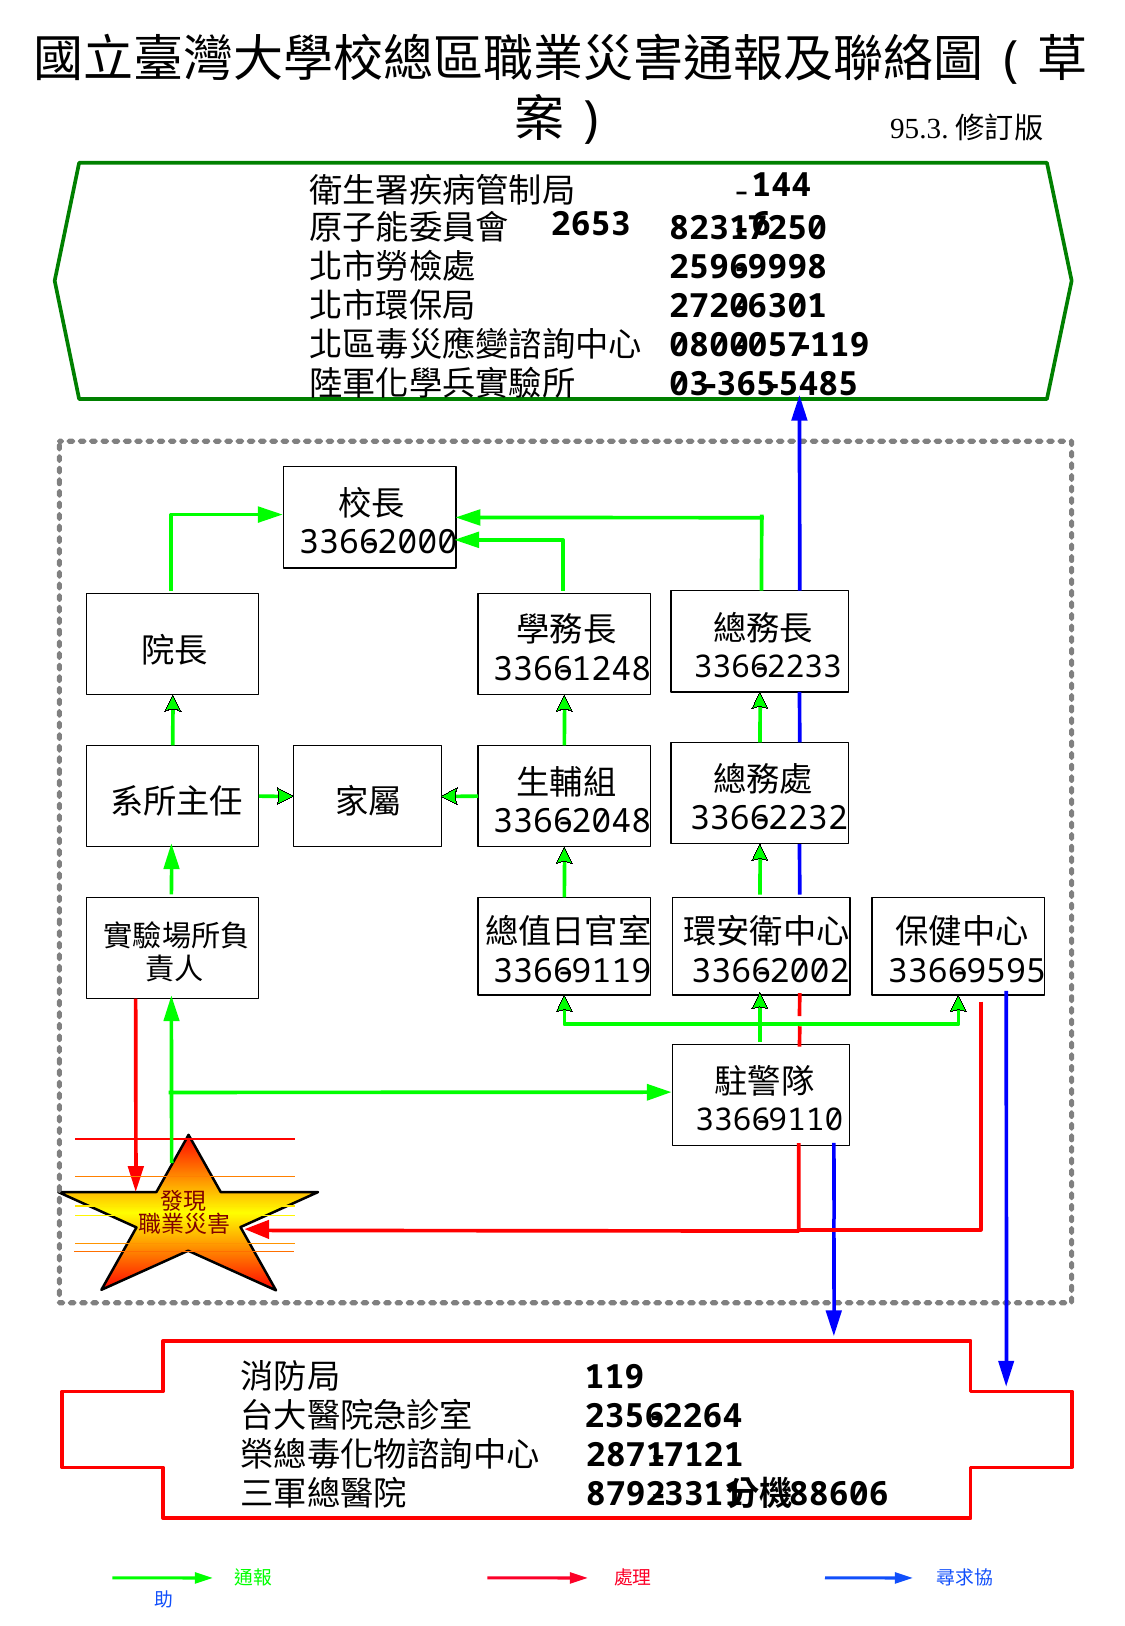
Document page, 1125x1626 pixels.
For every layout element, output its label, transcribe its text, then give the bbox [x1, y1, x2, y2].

text_box [57, 1161, 62, 1170]
text_box [1012, 439, 1021, 444]
text_box [303, 439, 312, 444]
text_box 2720 [669, 284, 732, 323]
text_box [57, 1242, 62, 1251]
text_box 職業災害 [139, 1209, 231, 1237]
text_box [800, 1300, 808, 1305]
text_box [57, 906, 62, 915]
text_box [57, 686, 62, 695]
text_box 三軍總醫院 [241, 1472, 407, 1512]
text_box [136, 1300, 144, 1305]
text_box [89, 439, 98, 444]
text_box 通報 處理 尋求協助 [140, 1558, 1015, 1618]
text_box [57, 1091, 62, 1100]
text_box [673, 1045, 849, 1145]
text_box [158, 1300, 167, 1305]
text_box [1069, 890, 1074, 899]
text_box [57, 1045, 62, 1054]
text_box [87, 594, 258, 712]
text_box 2000 [444, 536, 452, 551]
text_box [57, 651, 62, 660]
text_box [935, 1300, 943, 1305]
text_box 院長 [141, 629, 208, 669]
text_box [277, 746, 458, 846]
text_box [791, 395, 808, 421]
text_box [57, 848, 62, 857]
text_box [102, 1300, 110, 1305]
text_box [57, 1173, 62, 1181]
text_box 台大醫院急診室 [241, 1394, 474, 1433]
text_box [257, 506, 283, 523]
text_box [1069, 1203, 1074, 1212]
text_box [1069, 1122, 1074, 1131]
text_box [1036, 1300, 1045, 1305]
text_box [1069, 774, 1074, 783]
text_box 陸軍化學兵實驗所 [310, 362, 576, 402]
text_box [597, 1300, 606, 1305]
text_box [57, 663, 62, 671]
text_box [292, 439, 300, 444]
text_box [57, 1288, 62, 1297]
text_box [969, 1300, 977, 1305]
text_box [1069, 1191, 1074, 1200]
text_box [653, 1300, 662, 1305]
text_box 學務長 [517, 609, 617, 648]
text_box [304, 1300, 313, 1305]
text_box [586, 1300, 594, 1305]
text_box 2048 [572, 799, 652, 839]
text_box [57, 698, 62, 706]
text_box - [648, 1472, 664, 1512]
text_box [866, 439, 875, 444]
text_box 3366 [690, 796, 753, 836]
text_box [57, 593, 62, 602]
text_box [338, 1300, 347, 1305]
text_box - [556, 799, 572, 839]
text_box [1069, 786, 1074, 795]
text_box [57, 837, 62, 845]
text_box [1069, 1215, 1074, 1223]
text_box [979, 439, 987, 444]
text_box [417, 1300, 425, 1305]
text_box [454, 531, 480, 549]
text_box [462, 1300, 471, 1305]
text_box [236, 439, 244, 444]
text_box 3366 [888, 949, 951, 989]
text_box 消防局 [241, 1355, 341, 1394]
text_box 總務長 [714, 607, 813, 646]
text_box [179, 439, 188, 444]
text_box 北區毒災應變諮詢中心 [310, 323, 642, 363]
text_box [1069, 925, 1074, 934]
text_box [687, 1300, 696, 1305]
text_box 5485 [779, 362, 859, 402]
text_box [646, 1083, 672, 1101]
text_box [911, 439, 920, 444]
text_box 校長 [338, 482, 405, 520]
text_box 3311 [664, 1472, 727, 1512]
text_box [134, 439, 143, 444]
text_box [518, 1300, 527, 1305]
text_box [765, 439, 773, 444]
text_box [889, 439, 897, 444]
text_box [57, 709, 62, 718]
text_box [912, 1300, 921, 1305]
text_box [57, 790, 62, 799]
text_box [630, 439, 638, 444]
text_box [57, 779, 62, 787]
text_box [642, 1300, 651, 1305]
text_box 榮總毒化物諮詢中心 [241, 1433, 540, 1473]
text_box 3366 [694, 646, 753, 684]
text_box - [753, 796, 768, 836]
text_box - [700, 362, 716, 402]
text_box [751, 992, 768, 1009]
text_box 7250 [747, 206, 828, 245]
text_box [147, 1300, 155, 1305]
text_box [1069, 693, 1074, 702]
text_box [990, 439, 998, 444]
text_box [57, 964, 62, 973]
text_box 9110 [768, 1099, 843, 1137]
text_box [950, 995, 967, 1012]
text_box [1069, 508, 1074, 517]
text_box [57, 744, 62, 753]
text_box [641, 439, 649, 444]
text_box [755, 1300, 763, 1305]
text_box [1069, 554, 1074, 563]
text_box 3366 [691, 949, 754, 989]
text_box [957, 1300, 966, 1305]
text_box [224, 439, 233, 444]
text_box 保健中心 [896, 910, 1029, 949]
text_box [1069, 983, 1074, 992]
text_box [879, 1300, 887, 1305]
text_box [686, 439, 695, 444]
text_box 6301 [747, 284, 828, 323]
text_box [540, 439, 548, 444]
text_box [698, 1300, 707, 1305]
text_box 發現 [161, 1186, 207, 1209]
text_box [1069, 1145, 1074, 1154]
text_box [754, 439, 762, 444]
text_box [551, 439, 559, 444]
text_box [78, 439, 86, 444]
text_box [479, 594, 650, 712]
text_box 2002 [769, 949, 850, 989]
text_box [57, 1300, 65, 1305]
text_box [1048, 1300, 1056, 1305]
text_box [1069, 1064, 1074, 1073]
text_box 2871 [586, 1433, 648, 1472]
text_box [1069, 1087, 1074, 1096]
text_box [57, 616, 62, 625]
text_box [57, 1068, 62, 1077]
text_box [247, 439, 255, 444]
text_box [472, 439, 481, 444]
text_box [980, 1300, 988, 1305]
text_box [57, 1184, 62, 1193]
text_box [924, 1300, 932, 1305]
text_box [181, 1300, 189, 1305]
text_box [721, 1300, 730, 1305]
text_box [496, 1300, 504, 1305]
text_box [1069, 1006, 1074, 1015]
text_box [810, 439, 818, 444]
chart [54, 1131, 322, 1294]
text_box [1069, 832, 1074, 841]
text_box - [732, 169, 751, 206]
text_box 95.3.修訂版 [875, 102, 1086, 153]
text_box [1069, 913, 1074, 922]
text_box [372, 1300, 380, 1305]
text_box [922, 439, 931, 444]
text_box [57, 721, 62, 729]
text_box [57, 1010, 62, 1019]
text_box [79, 1300, 88, 1305]
text_box [1069, 612, 1074, 621]
text_box 3366 [493, 799, 556, 839]
text_box 2356 [585, 1394, 647, 1434]
text_box [485, 1300, 493, 1305]
text_box [258, 439, 267, 444]
text_box [1069, 439, 1074, 447]
text_box [856, 1300, 865, 1305]
text_box [57, 1219, 62, 1228]
text_box [371, 439, 379, 444]
text_box [1069, 1238, 1074, 1247]
text_box [832, 439, 841, 444]
text_box [945, 439, 953, 444]
text_box [998, 1360, 1015, 1387]
chart [138, 1131, 169, 1138]
text_box [57, 918, 62, 926]
text_box [1069, 566, 1074, 574]
text_box [1069, 658, 1074, 667]
text_box [57, 941, 62, 950]
text_box [495, 439, 503, 444]
text_box [314, 439, 323, 444]
text_box [556, 995, 573, 1012]
text_box [337, 439, 345, 444]
text_box [1069, 879, 1074, 887]
text_box 總務處 [714, 759, 813, 796]
text_box [57, 767, 62, 776]
text_box [1069, 1284, 1074, 1293]
text_box [57, 976, 62, 984]
text_box 發現 [161, 1198, 168, 1209]
text_box [744, 1300, 752, 1305]
text_box [57, 1022, 62, 1031]
text_box [316, 1300, 324, 1305]
text_box [284, 467, 481, 567]
text_box [1069, 1168, 1074, 1177]
text_box 365 [716, 362, 763, 402]
text_box [1069, 496, 1074, 505]
text_box [1069, 1261, 1074, 1270]
text_box 家屬 [336, 780, 402, 820]
text_box 8792 [586, 1472, 648, 1512]
text_box [1069, 705, 1074, 714]
text_box [57, 883, 62, 892]
text_box [552, 1300, 561, 1305]
text_box [168, 439, 176, 444]
text_box [57, 1138, 62, 1146]
text_box 1248 [572, 648, 652, 688]
text_box [1069, 1249, 1074, 1258]
text_box [57, 439, 64, 451]
text_box 北市勞檢處 [310, 245, 476, 284]
text_box [1069, 450, 1074, 459]
text_box [57, 477, 62, 486]
text_box [57, 1080, 62, 1089]
text_box [213, 439, 222, 444]
text_box [1069, 589, 1074, 598]
text_box 03 [669, 362, 700, 402]
text_box [811, 1300, 820, 1305]
text_box - [732, 206, 747, 245]
text_box - [556, 949, 572, 989]
text_box [1069, 763, 1074, 771]
text_box [395, 1300, 403, 1305]
text_box - [754, 1099, 768, 1137]
text_box [57, 1149, 62, 1158]
text_box [440, 1300, 448, 1305]
text_box - [763, 362, 779, 402]
text_box [57, 524, 62, 532]
text_box [1024, 439, 1032, 444]
text_box [57, 999, 62, 1007]
text_box [191, 439, 199, 444]
text_box [404, 439, 413, 444]
text_box [293, 1300, 302, 1305]
text_box [1069, 994, 1074, 1003]
text_box [1069, 577, 1074, 586]
text_box [64, 1343, 1070, 1516]
text_box [57, 1115, 62, 1123]
text_box [1057, 439, 1066, 444]
text_box [1069, 867, 1074, 876]
text_box [57, 894, 62, 903]
text_box [1069, 1180, 1074, 1189]
text_box [57, 1196, 62, 1204]
text_box [731, 439, 739, 444]
text_box [1069, 809, 1074, 818]
text_box [359, 439, 368, 444]
text_box [57, 860, 62, 868]
text_box [1069, 1110, 1074, 1119]
text_box [57, 1057, 62, 1065]
text_box [676, 1300, 684, 1305]
text_box 原子能委員會 [310, 206, 509, 246]
text_box 057 [747, 323, 794, 362]
text_box - [362, 520, 377, 560]
text_box 2232 [768, 796, 848, 836]
text_box [244, 1219, 270, 1240]
text_box [1069, 751, 1074, 760]
text_box [1001, 439, 1010, 444]
text_box [248, 1300, 257, 1305]
text_box [57, 813, 62, 822]
text_box [575, 1300, 583, 1305]
text_box [1069, 1029, 1074, 1038]
text_box [57, 1207, 62, 1216]
text_box 2264 [663, 1394, 743, 1433]
text_box [563, 1300, 572, 1305]
text_box [100, 439, 109, 444]
text_box [710, 1300, 718, 1305]
text_box [573, 439, 582, 444]
text_box [113, 1300, 122, 1305]
text_box [1069, 647, 1074, 656]
text_box [57, 489, 62, 498]
text_box [57, 1103, 62, 1112]
text_box [652, 439, 661, 444]
text_box [473, 1300, 482, 1305]
text_box [57, 952, 62, 961]
text_box [507, 1300, 516, 1305]
text_box [192, 1300, 200, 1305]
text_box 0800 [669, 323, 732, 362]
text_box [57, 1231, 62, 1239]
text_box [1069, 600, 1074, 609]
text_box [618, 439, 627, 444]
text_box [1069, 971, 1074, 980]
text_box [1069, 1099, 1074, 1107]
text_box [57, 825, 62, 834]
text_box 3366 [493, 648, 556, 688]
text_box 系所主任 [110, 780, 243, 820]
text_box [665, 1300, 673, 1305]
text_box [87, 898, 258, 1022]
text_box 生輔組 [517, 761, 617, 799]
text_box [934, 439, 942, 444]
text_box [855, 439, 863, 444]
text_box [1069, 473, 1074, 482]
text_box [361, 1300, 369, 1305]
text_box [237, 1300, 245, 1305]
text_box [751, 844, 768, 861]
text_box [541, 1300, 549, 1305]
text_box [124, 1300, 133, 1305]
text_box [1069, 1041, 1074, 1049]
text_box - [647, 1394, 663, 1433]
text_box 9998 [747, 245, 828, 284]
text_box [890, 1300, 898, 1305]
text_box [438, 439, 447, 444]
text_box [326, 439, 334, 444]
text_box [393, 439, 402, 444]
text_box [57, 454, 62, 463]
text_box [697, 439, 706, 444]
text_box [57, 582, 62, 590]
text_box [406, 1300, 414, 1305]
text_box [620, 1300, 628, 1305]
text_box [327, 1300, 335, 1305]
text_box [145, 439, 154, 444]
text_box [562, 439, 571, 444]
text_box [1069, 716, 1074, 725]
text_box [57, 1254, 62, 1262]
text_box [75, 1166, 295, 1192]
text_box [822, 1300, 831, 1305]
text_box [57, 558, 62, 567]
text_box 7121 [664, 1433, 744, 1472]
text_box - [753, 646, 767, 684]
text_box [57, 755, 62, 764]
text_box [1059, 1300, 1067, 1305]
text_box [1069, 797, 1074, 806]
text_box 2000 [377, 520, 458, 560]
text_box [766, 1300, 775, 1305]
text_box [451, 1300, 459, 1305]
text_box [530, 1300, 538, 1305]
text_box [1069, 855, 1074, 864]
text_box [742, 439, 751, 444]
text_box [867, 1300, 876, 1305]
text_box [845, 1300, 853, 1305]
text_box [57, 547, 62, 556]
text_box [776, 439, 785, 444]
text_box [720, 439, 728, 444]
text_box [157, 439, 165, 444]
text_box [1069, 635, 1074, 644]
text_box [382, 439, 390, 444]
text_box 3366 [493, 949, 556, 989]
text_box [483, 439, 492, 444]
text_box [946, 1300, 955, 1305]
text_box [732, 1300, 741, 1305]
text_box [1069, 1157, 1074, 1165]
text_box [1069, 670, 1074, 679]
text_box [1014, 1300, 1022, 1305]
text_box [585, 439, 593, 444]
text_box [259, 1300, 268, 1305]
text_box [57, 501, 62, 509]
text_box [57, 535, 62, 544]
text_box [57, 987, 62, 996]
text_box [281, 439, 289, 444]
text_box [1069, 948, 1074, 957]
text_box [1069, 1018, 1074, 1026]
text_box - [754, 949, 769, 989]
text_box [416, 439, 424, 444]
text_box [57, 640, 62, 648]
text_box [956, 439, 965, 444]
text_box [967, 439, 976, 444]
text_box [427, 439, 436, 444]
text_box [821, 439, 830, 444]
text_box [57, 1033, 62, 1042]
text_box - [556, 648, 572, 688]
text_box 駐警隊 [715, 1060, 815, 1099]
text_box [57, 871, 62, 880]
text_box [214, 1300, 223, 1305]
text_box - [648, 1433, 664, 1472]
text_box [269, 439, 278, 444]
text_box [271, 1300, 279, 1305]
text_box [1069, 728, 1074, 737]
text_box [57, 1265, 62, 1274]
text_box [67, 439, 75, 444]
text_box 1446 [751, 163, 818, 206]
text_box [57, 929, 62, 938]
text_box [1069, 740, 1074, 748]
text_box 實驗場所負 [104, 917, 250, 952]
text_box - [732, 245, 747, 284]
text_box [57, 605, 62, 614]
text_box [57, 1277, 62, 1286]
text_box [450, 439, 458, 444]
text_box [556, 846, 573, 864]
text_box [844, 439, 852, 444]
text_box [1046, 439, 1055, 444]
text_box 119 [810, 323, 870, 363]
text_box [57, 674, 62, 683]
text_box [1069, 1075, 1074, 1084]
text_box - [732, 323, 747, 362]
text_box [708, 439, 717, 444]
text_box [672, 591, 848, 709]
text_box [1069, 682, 1074, 690]
text_box [1069, 902, 1074, 910]
text_box [348, 439, 357, 444]
text_box [226, 1300, 234, 1305]
text_box 119 [585, 1355, 645, 1394]
text_box [461, 439, 469, 444]
text_box [349, 1300, 358, 1305]
text_box [1069, 936, 1074, 945]
text_box [1069, 624, 1074, 632]
text_box 88606 [789, 1472, 889, 1512]
text_box [163, 843, 180, 870]
text_box 總值日官室 [485, 910, 652, 950]
text_box 北市環保局 [310, 284, 476, 323]
text_box 2000 [442, 532, 450, 546]
text_box 9595 [966, 949, 1047, 989]
text_box 3366 [299, 520, 362, 560]
text_box 衛生署疾病管制局 [310, 169, 551, 209]
text_box [90, 1300, 99, 1305]
text_box [1025, 1300, 1033, 1305]
text_box [900, 439, 908, 444]
text_box [631, 1300, 639, 1305]
text_box [901, 1300, 910, 1305]
text_box [1035, 439, 1044, 444]
text_box [1069, 485, 1074, 493]
text_box 2653 [551, 163, 740, 243]
text_box [789, 1300, 797, 1305]
text_box [169, 1300, 178, 1305]
text_box 國立臺灣大學校總區職業災害通報及聯絡圖(草案) [0, 19, 1123, 153]
text_box [57, 1126, 62, 1135]
text_box [1069, 519, 1074, 528]
text_box [528, 439, 537, 444]
text_box - [951, 949, 966, 989]
text_box [663, 439, 672, 444]
text_box - [794, 323, 810, 362]
text_box [202, 439, 210, 444]
text_box 分機 [727, 1472, 789, 1512]
text_box [1069, 1296, 1074, 1304]
text_box [991, 1300, 1000, 1305]
text_box [1069, 844, 1074, 853]
text_box - [732, 284, 747, 323]
text_box [112, 439, 120, 444]
text_box [203, 1300, 212, 1305]
text_box 2233 [767, 646, 842, 684]
text_box [608, 1300, 617, 1305]
text_box [1069, 1052, 1074, 1061]
text_box 9119 [572, 949, 652, 989]
text_box [57, 732, 62, 741]
text_box [1069, 1226, 1074, 1235]
text_box [877, 439, 886, 444]
text_box [675, 439, 683, 444]
text_box 2596 [669, 245, 732, 284]
text_box [777, 1300, 786, 1305]
text_box [517, 439, 526, 444]
text_box 8231 [669, 206, 732, 245]
text_box [506, 439, 514, 444]
text_box [1069, 461, 1074, 470]
text_box [1069, 1272, 1074, 1281]
text_box [1069, 531, 1074, 540]
text_box 責人 [145, 950, 204, 986]
text_box 環安衛中心 [684, 910, 850, 950]
text_box [825, 1310, 843, 1336]
text_box 3366 [695, 1099, 754, 1137]
text_box [282, 1300, 290, 1305]
text_box [1069, 543, 1074, 551]
text_box [57, 570, 62, 579]
text_box [1069, 960, 1074, 968]
text_box [57, 802, 62, 811]
text_box [57, 512, 62, 521]
text_box [596, 439, 604, 444]
text_box [68, 1300, 76, 1305]
text_box [57, 466, 62, 474]
text_box [428, 1300, 437, 1305]
text_box [607, 439, 616, 444]
text_box [1069, 821, 1074, 829]
text_box [123, 439, 132, 444]
text_box [383, 1300, 392, 1305]
text_box [1069, 1133, 1074, 1142]
text_box [787, 439, 796, 444]
text_box 分機 [767, 1484, 779, 1505]
text_box [57, 628, 62, 637]
